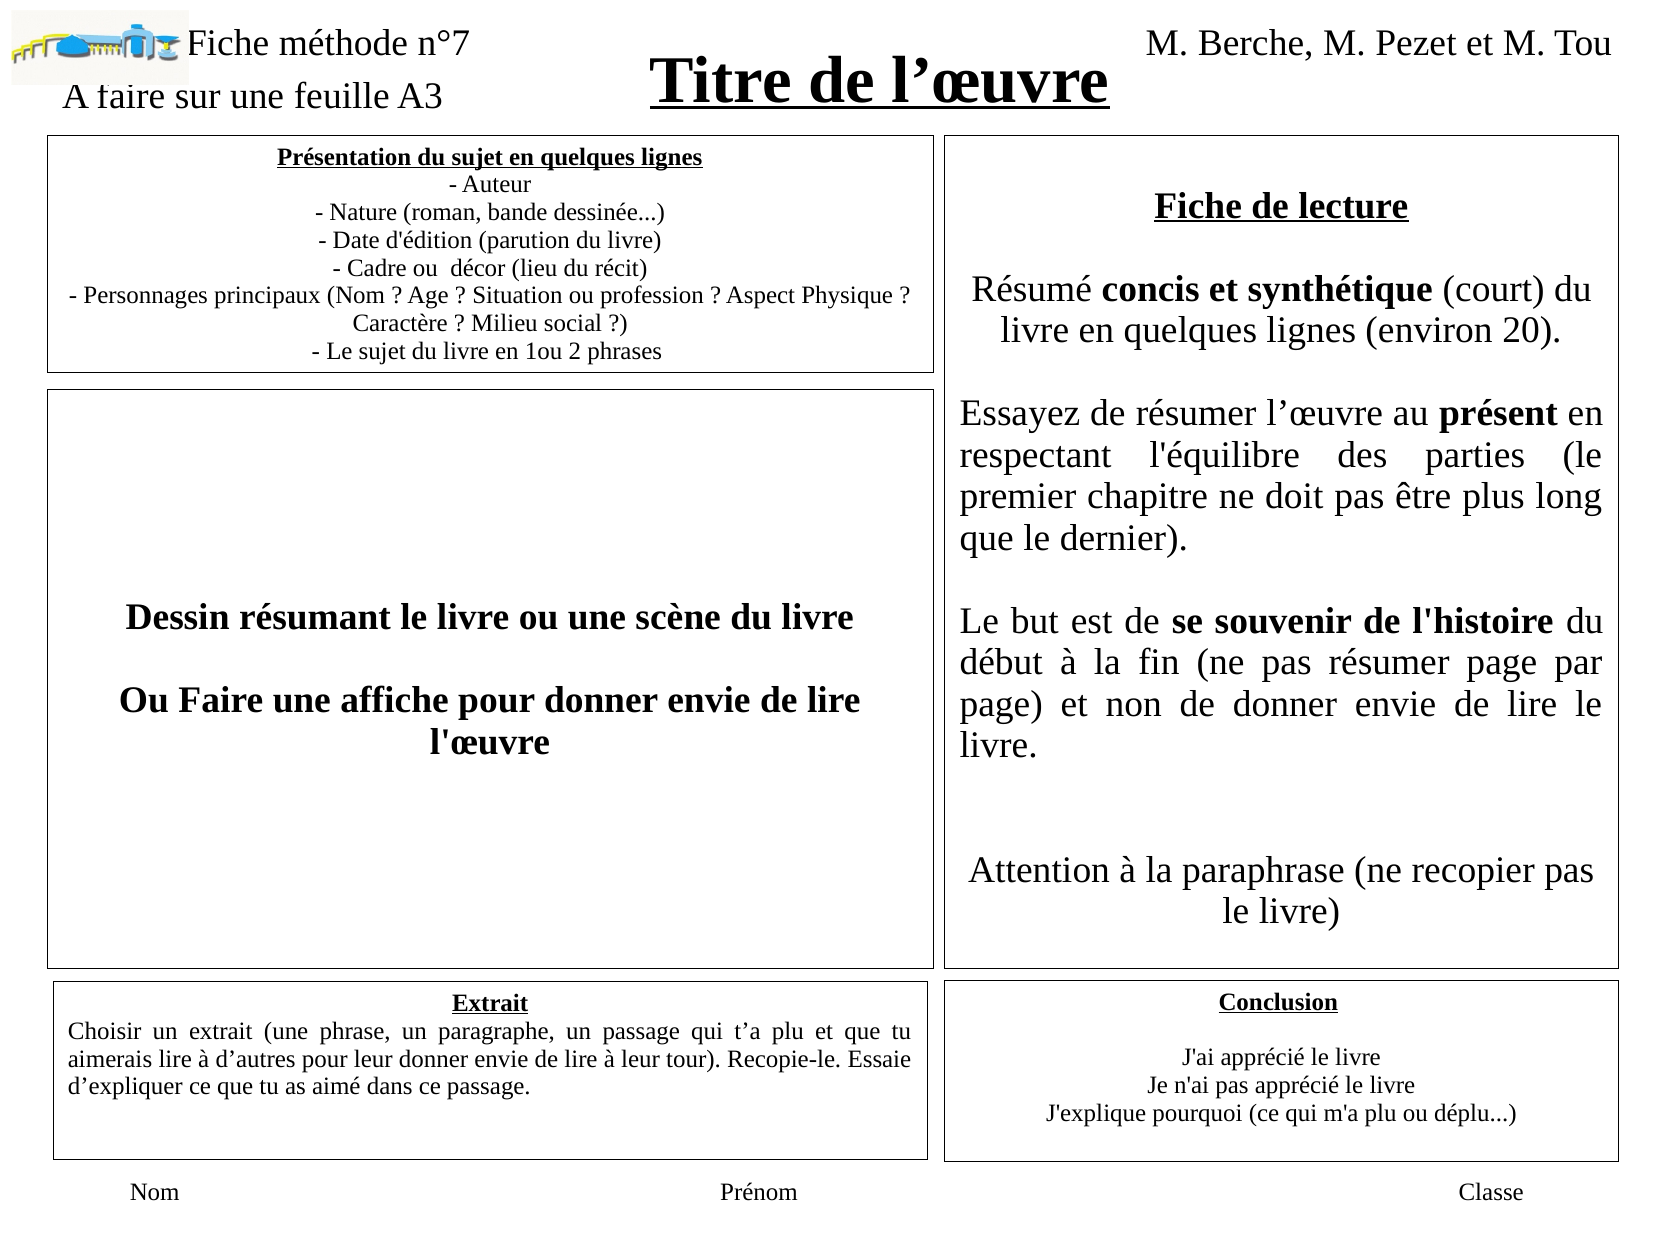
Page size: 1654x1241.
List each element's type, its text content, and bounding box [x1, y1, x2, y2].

title Nom Prénom Classe [82, 1169, 1571, 1215]
picture [11, 10, 189, 85]
text_box Fiche méthode n°7 M. Berche, M. Pezet et M. Tou [189, 14, 1654, 71]
text_box Présentation du sujet en quelques lignes - Auteur - Nature (roman, bande dessinée...) - Date d'édition (parution du livre) - Cadre ou décor (lieu du récit) - Personnages principaux (Nom ? Age ? Situation ou profession ? Aspect Physique ? Caractère ? Milieu social ?) - Le sujet du livre en 1ou 2 phrases [47, 135, 934, 373]
subtitle Titre de l’œuvre [578, 71, 1182, 124]
text_box Conclusion J'ai apprécié le livre Je n'ai pas apprécié le livre J'explique pourquoi (ce qui m'a plu ou déplu...) [944, 980, 1619, 1162]
text_box Extrait Choisir un extrait (une phrase, un paragraphe, un passage qui t’a plu et que tu aimerais lire à d’autres pour leur donner envie de lire à leur tour). Recopie-le. Essaie d’expliquer ce que tu as aimé dans ce passage. [53, 981, 928, 1160]
text_box A faire sur une feuille A3 [47, 71, 567, 124]
text_box Fiche de lecture Résumé concis et synthétique (court) du livre en quelques lignes (environ 20). Essayez de résumer l’œuvre au présent en respectant l'équilibre des parties (le premier chapitre ne doit pas être plus long que le dernier). Le but est de se souvenir de l'histoire du début à la fin (ne pas résumer page par page) et non de donner envie de lire le livre. Attention à la paraphrase (ne recopier pas le livre) [944, 135, 1619, 969]
text_box Dessin résumant le livre ou une scène du livre Ou Faire une affiche pour donner envie de lire l'œuvre [47, 389, 934, 969]
